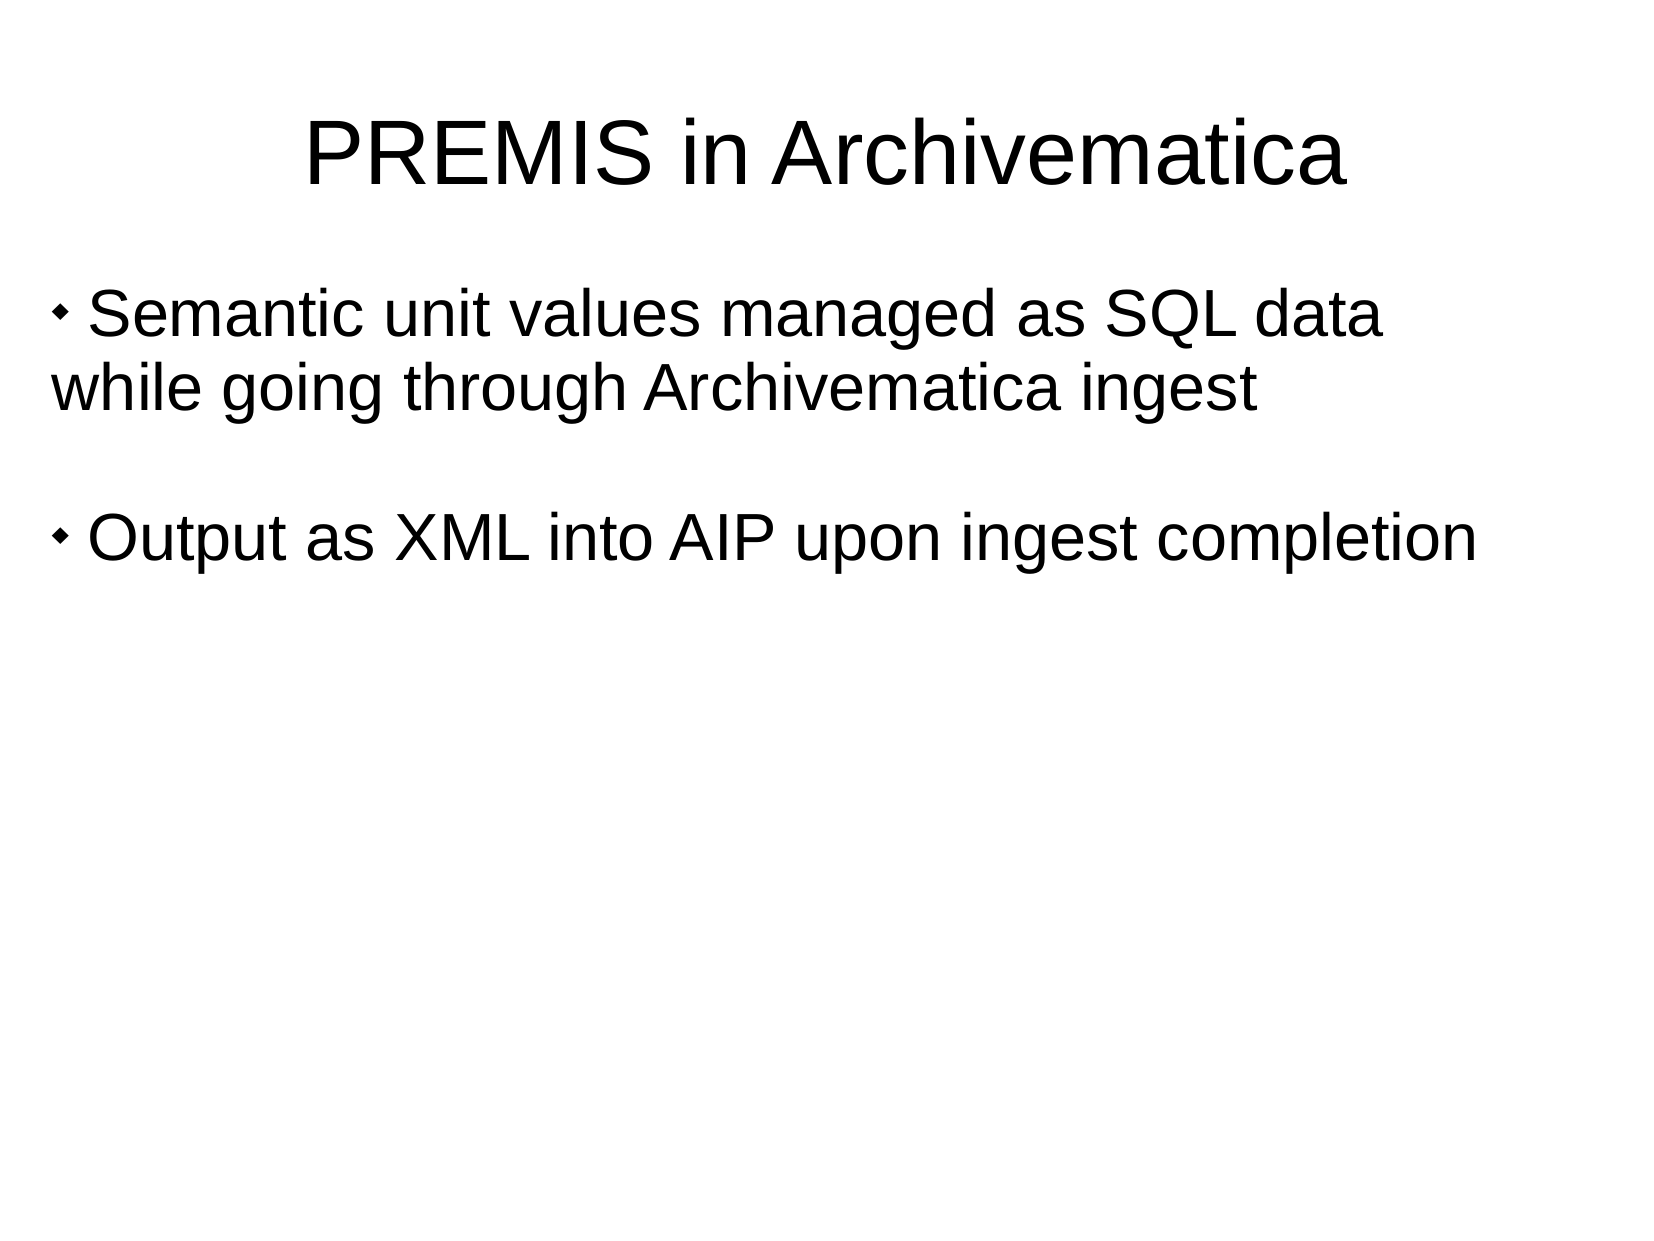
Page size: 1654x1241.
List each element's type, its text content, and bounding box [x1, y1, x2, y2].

title PREMIS in Archivematica [82, 56, 1571, 250]
subtitle Semantic unit values managed as SQL data while going through Archivematica ingest Output as XML into AIP upon ingest completion [51, 172, 1540, 977]
